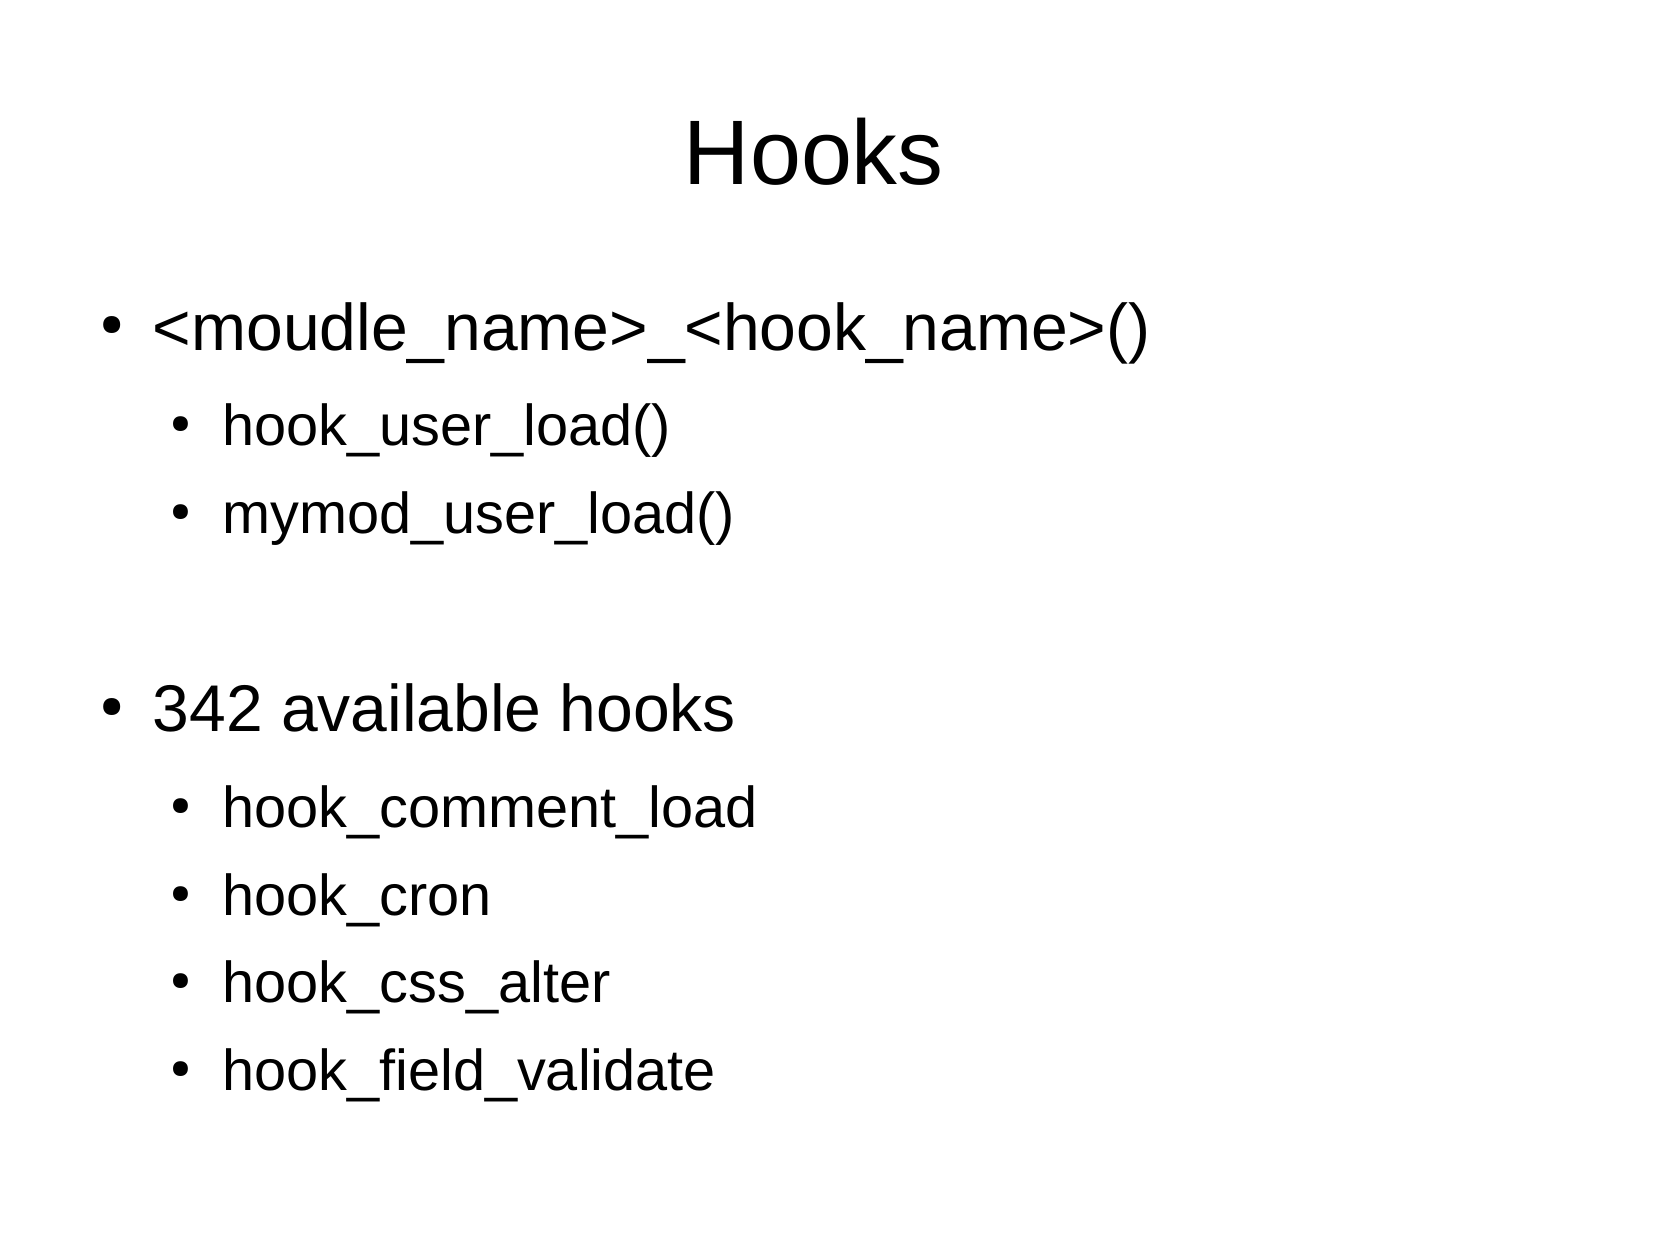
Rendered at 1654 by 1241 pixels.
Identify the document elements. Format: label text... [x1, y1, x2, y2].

list <moudle_name>_<hook_name>() hook_user_load() mymod_user_load() 342 available hooks hook_comment_load hook_cron hook_css_alter hook_field_validate [82, 290, 1571, 1109]
title Hooks [82, 49, 1571, 257]
